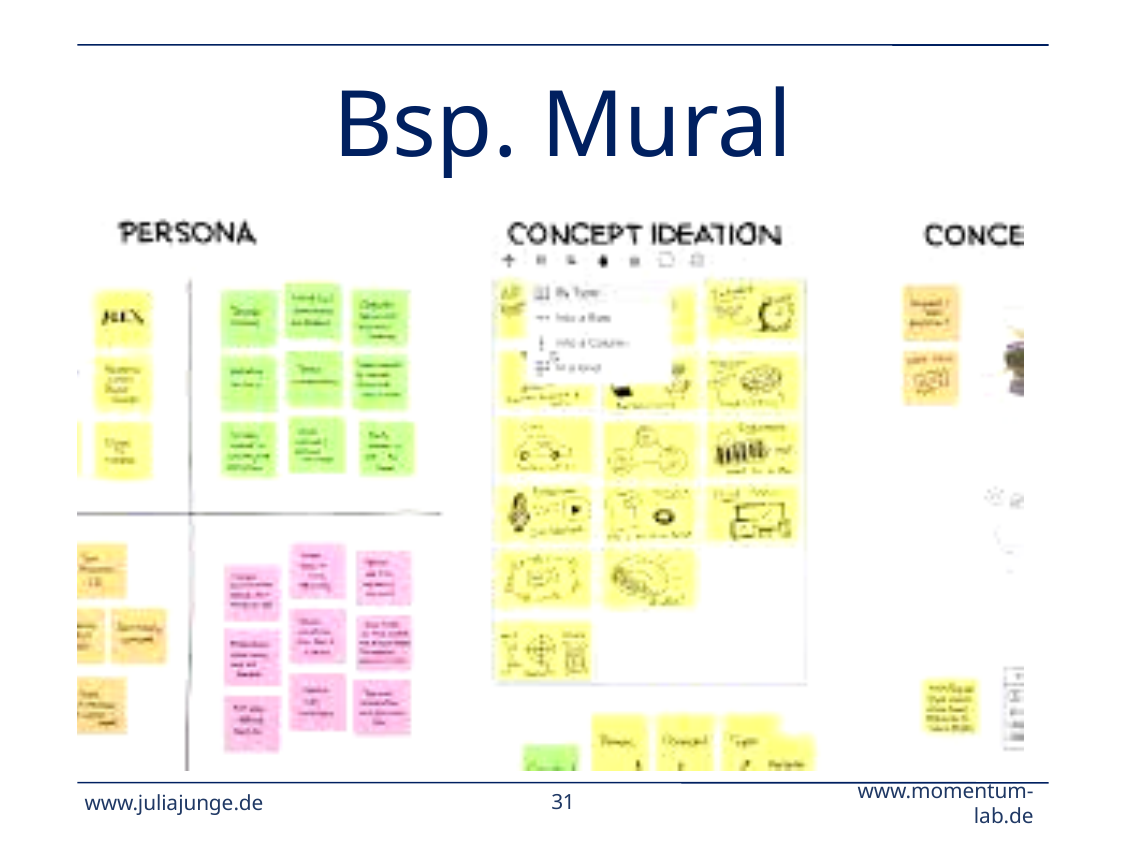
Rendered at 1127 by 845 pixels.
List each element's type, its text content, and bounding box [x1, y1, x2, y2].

slide_number www.momentum-lab.de [795, 780, 1049, 825]
picture [77, 217, 1024, 771]
slide_number <number> [436, 780, 690, 825]
title Bsp. Mural [77, 44, 1049, 209]
slide_number www.juliajunge.de [69, 780, 331, 825]
